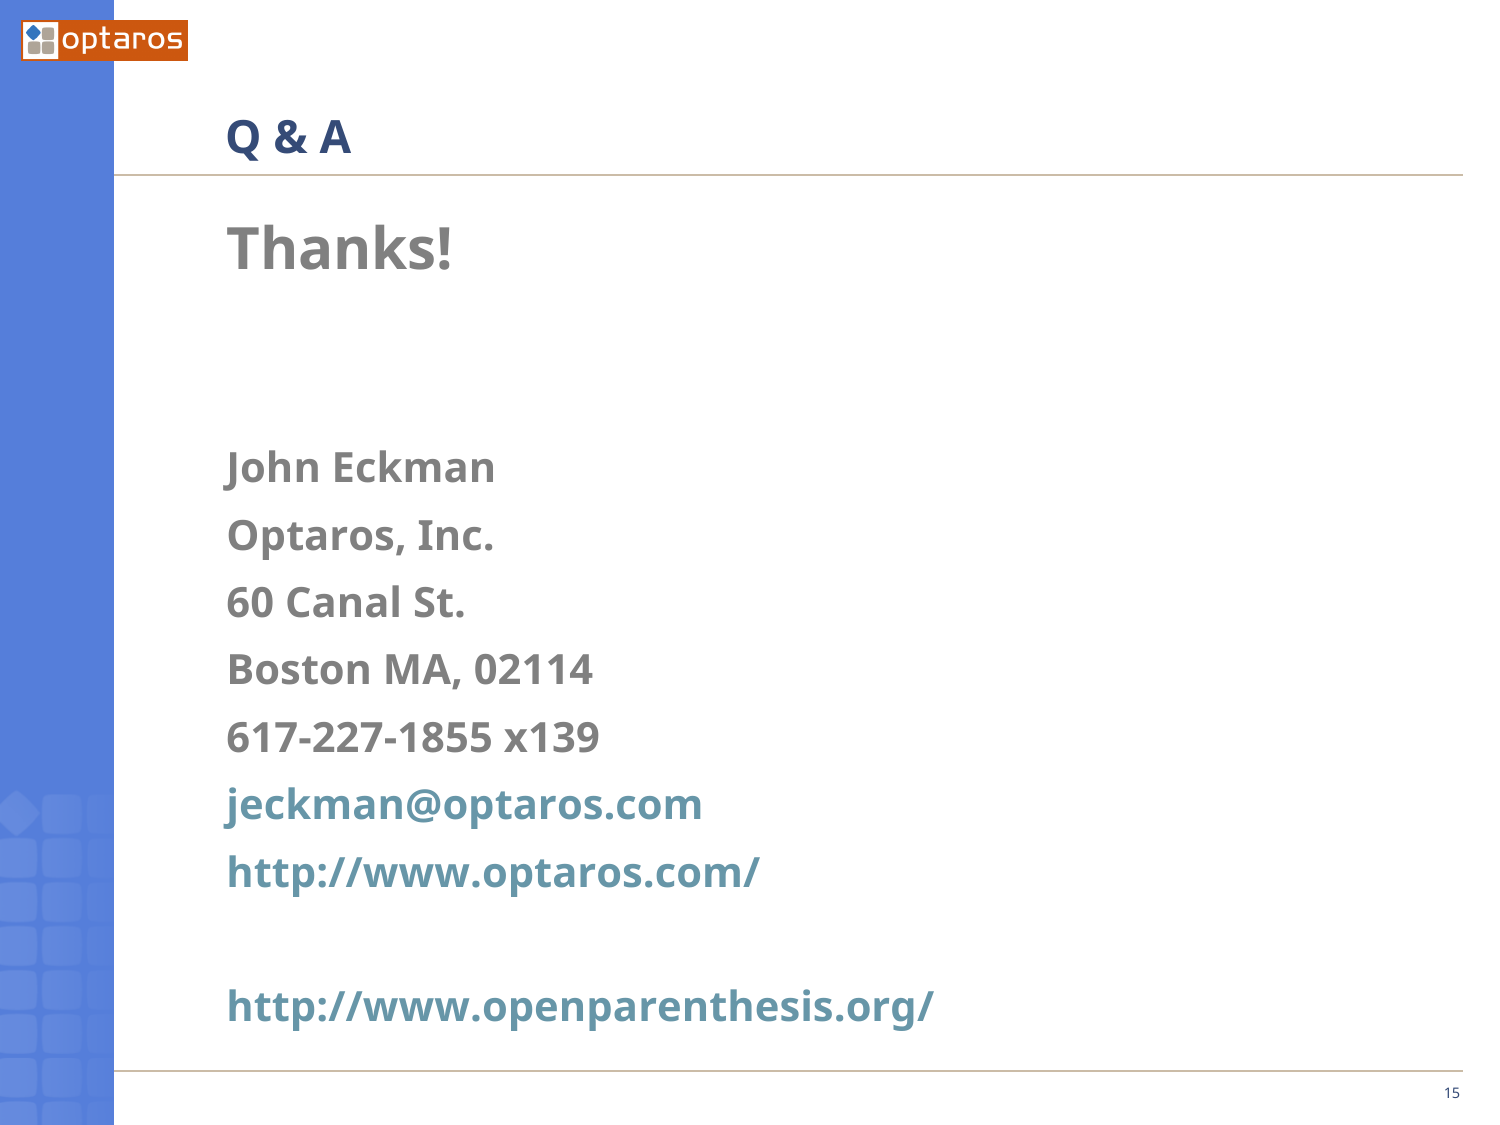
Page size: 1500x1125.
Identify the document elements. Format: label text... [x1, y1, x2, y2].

title Q & A [224, 37, 1463, 175]
list Thanks! John Eckman Optaros, Inc. 60 Canal St. Boston MA, 02114 617-227-1855 x139 jeckman@optaros.com http://www.optaros.com/ http://www.openparenthesis.org/ [226, 199, 1464, 1079]
picture [0, 0, 188, 1125]
